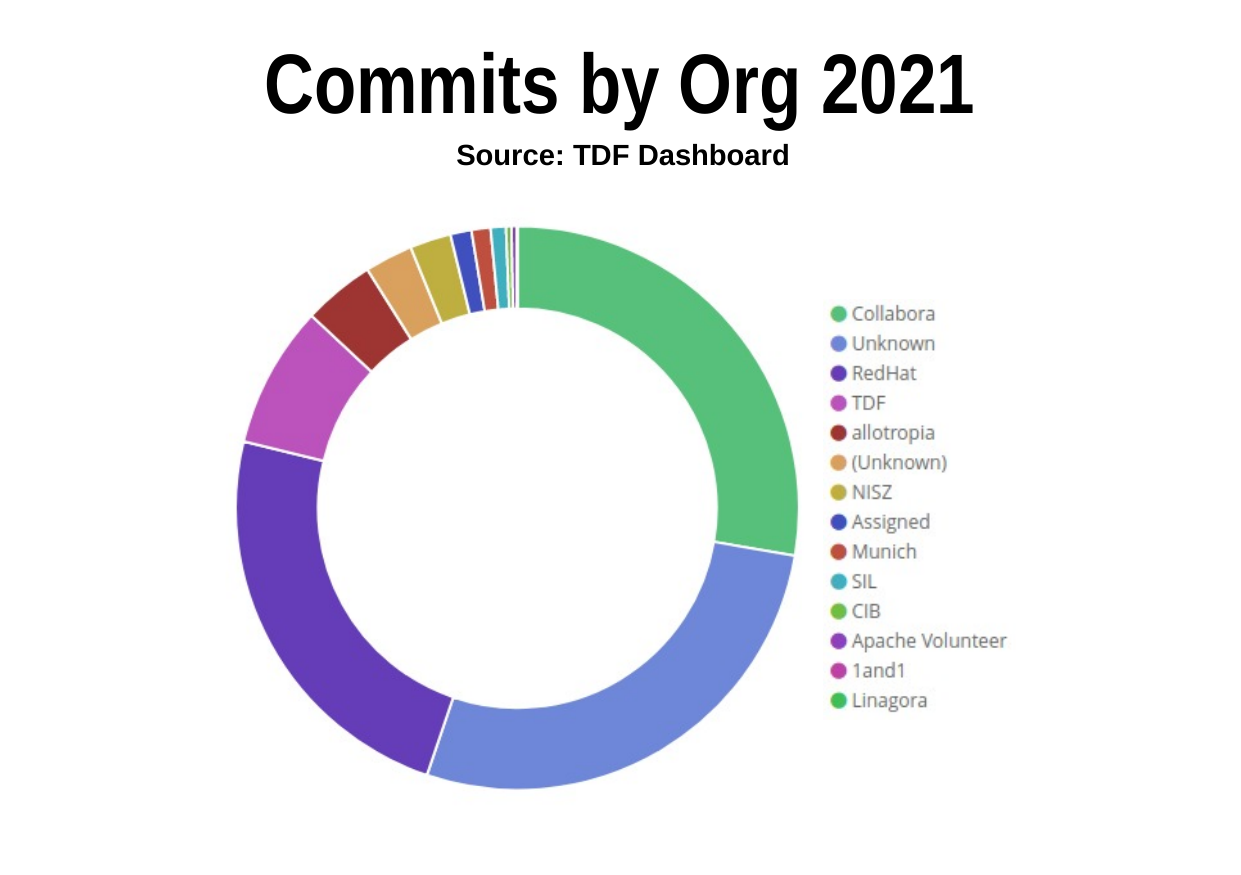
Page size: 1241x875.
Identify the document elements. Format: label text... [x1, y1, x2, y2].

title Commits by Org 2021 [11, 0, 1229, 173]
text_box Source: TDF Dashboard [441, 131, 806, 185]
picture [165, 187, 1016, 831]
